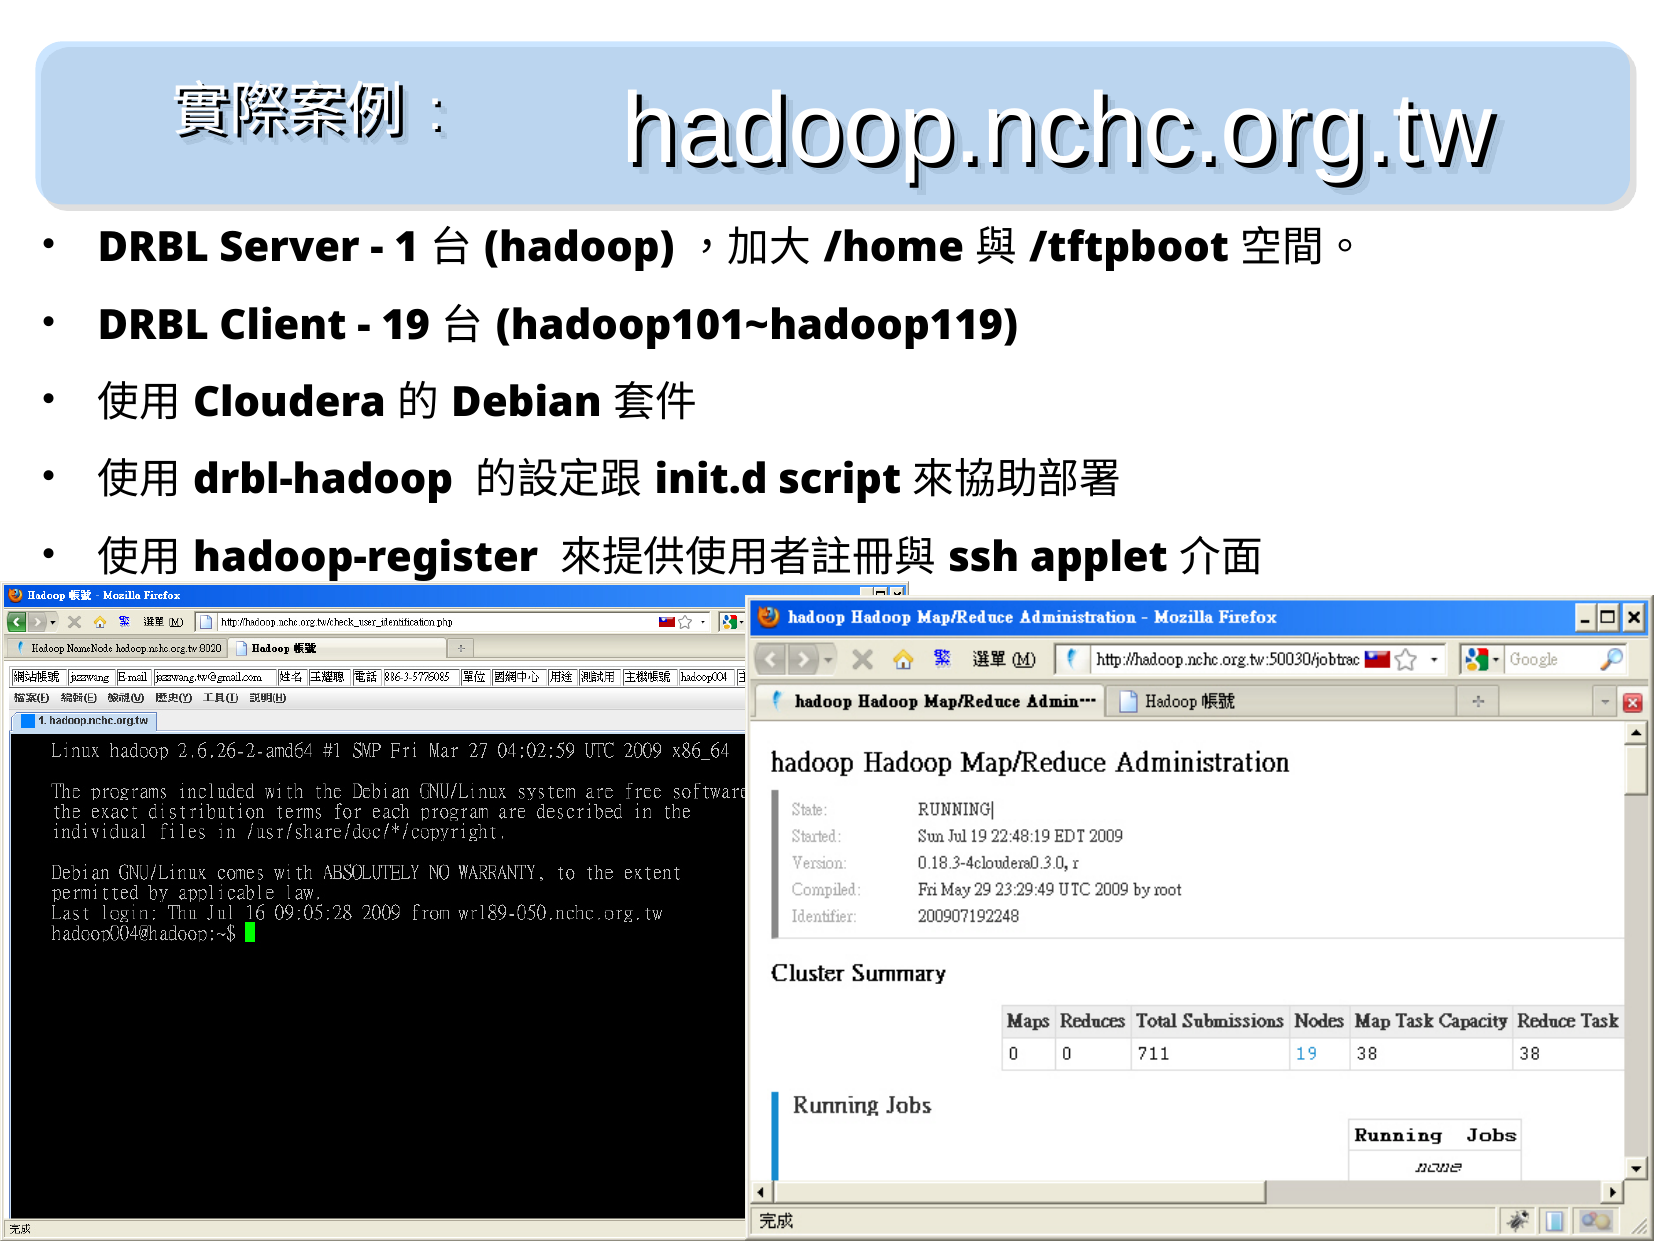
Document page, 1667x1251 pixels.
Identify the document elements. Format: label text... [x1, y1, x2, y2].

text_box 實際案例: hadoop.nchc.org.tw [35, 41, 1630, 205]
list DRBL Server - 1台(hadoop)，加大/home與/tftpboot空間。 DRBL Client - 19台(hadoop101~hadoop119) 使用Cloudera的Debian套件 使用drbl-hadoop 的設定跟init.d script來協助部署 使用hadoop-register 來提供使用者註冊與ssh applet介面 [41, 213, 1625, 576]
picture [0, 581, 1654, 1241]
